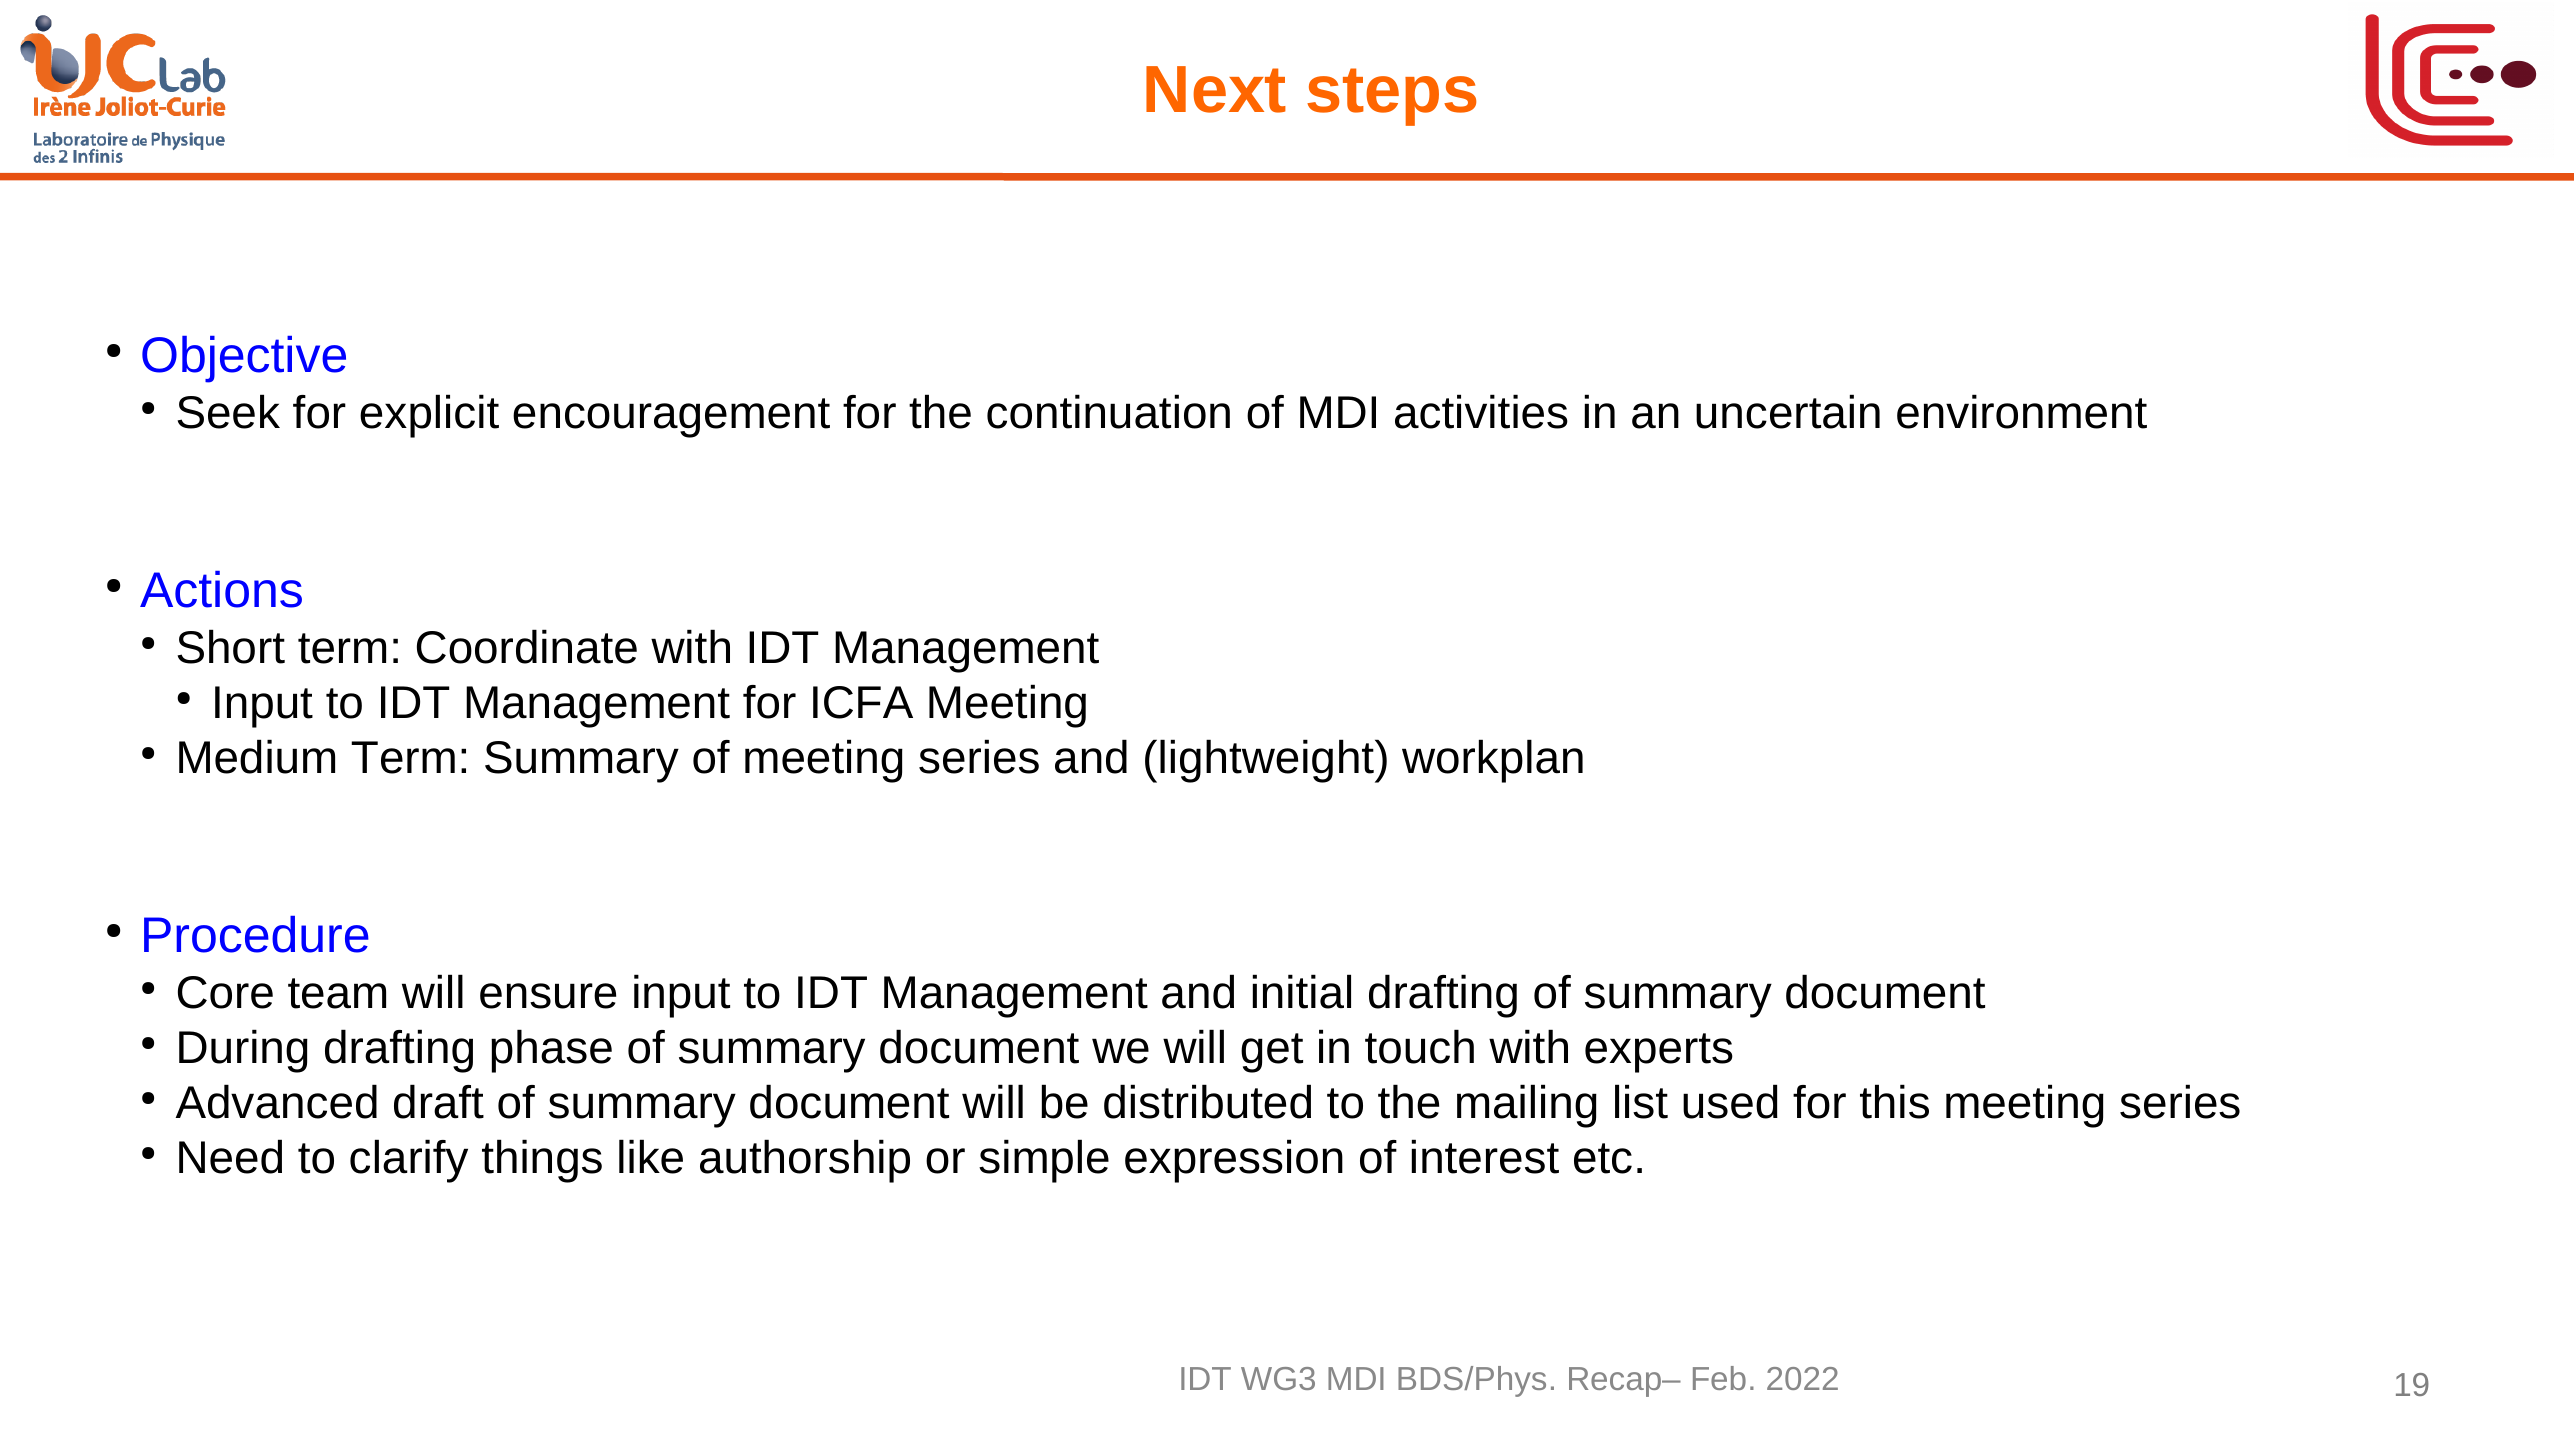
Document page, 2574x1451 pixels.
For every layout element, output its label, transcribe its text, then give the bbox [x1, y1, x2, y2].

text_box Objective Seek for explicit encouragement for the continuation of MDI activities in an uncertain environment Actions Short term: Coordinate with IDT Management Input to IDT Management for ICFA Meeting Medium Term: Summary of meeting series and (lightweight) workplan Procedure Core team will ensure input to IDT Management and initial drafting of summary document During drafting phase of summary document we will get in touch with experts Advanced draft of summary document will be distributed to the mailing list used for this meeting series Need to clarify things like authorship or simple expression of interest etc. [90, 255, 2574, 1440]
picture [2348, 2, 2554, 158]
title Next steps [226, 9, 2415, 162]
picture [4, 0, 241, 178]
